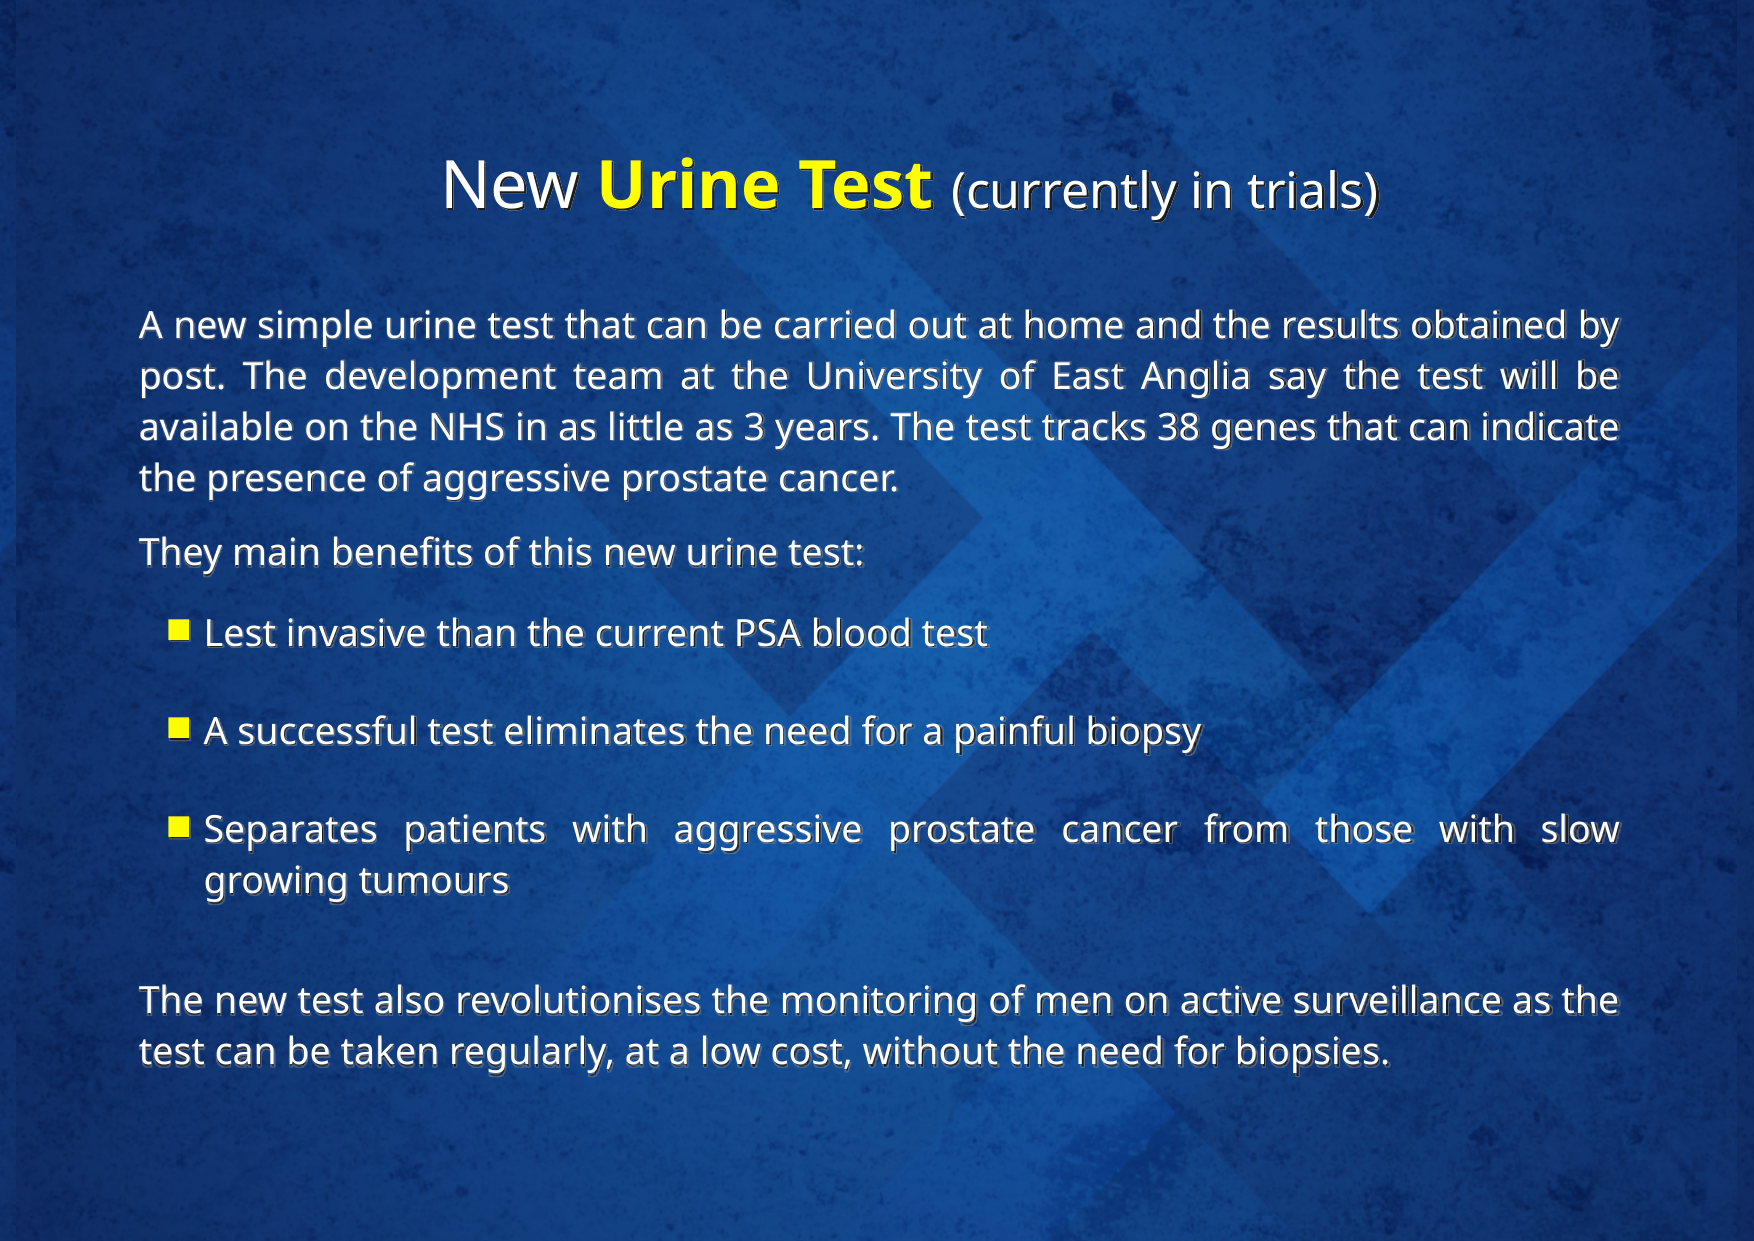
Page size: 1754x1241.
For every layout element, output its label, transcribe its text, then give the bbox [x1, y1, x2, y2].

picture [0, 0, 1754, 1241]
text_box New Urine Test (currently in trials) [307, 129, 1512, 237]
text_box A new simple urine test that can be carried out at home and the results obtained by post. The development team at the University of East Anglia say the test will be available on the NHS in as little as 3 years. The test tracks 38 genes that can indicate the presence of aggressive prostate cancer. They main benefits of this new urine test: Lest invasive than the current PSA blood test A successful test eliminates the need for a painful biopsy Separates patients with aggressive prostate cancer from those with slow growing tumours The new test also revolutionises the monitoring of men on active surveillance as the test can be taken regularly, at a low cost, without the need for biopsies. [124, 290, 1636, 1142]
